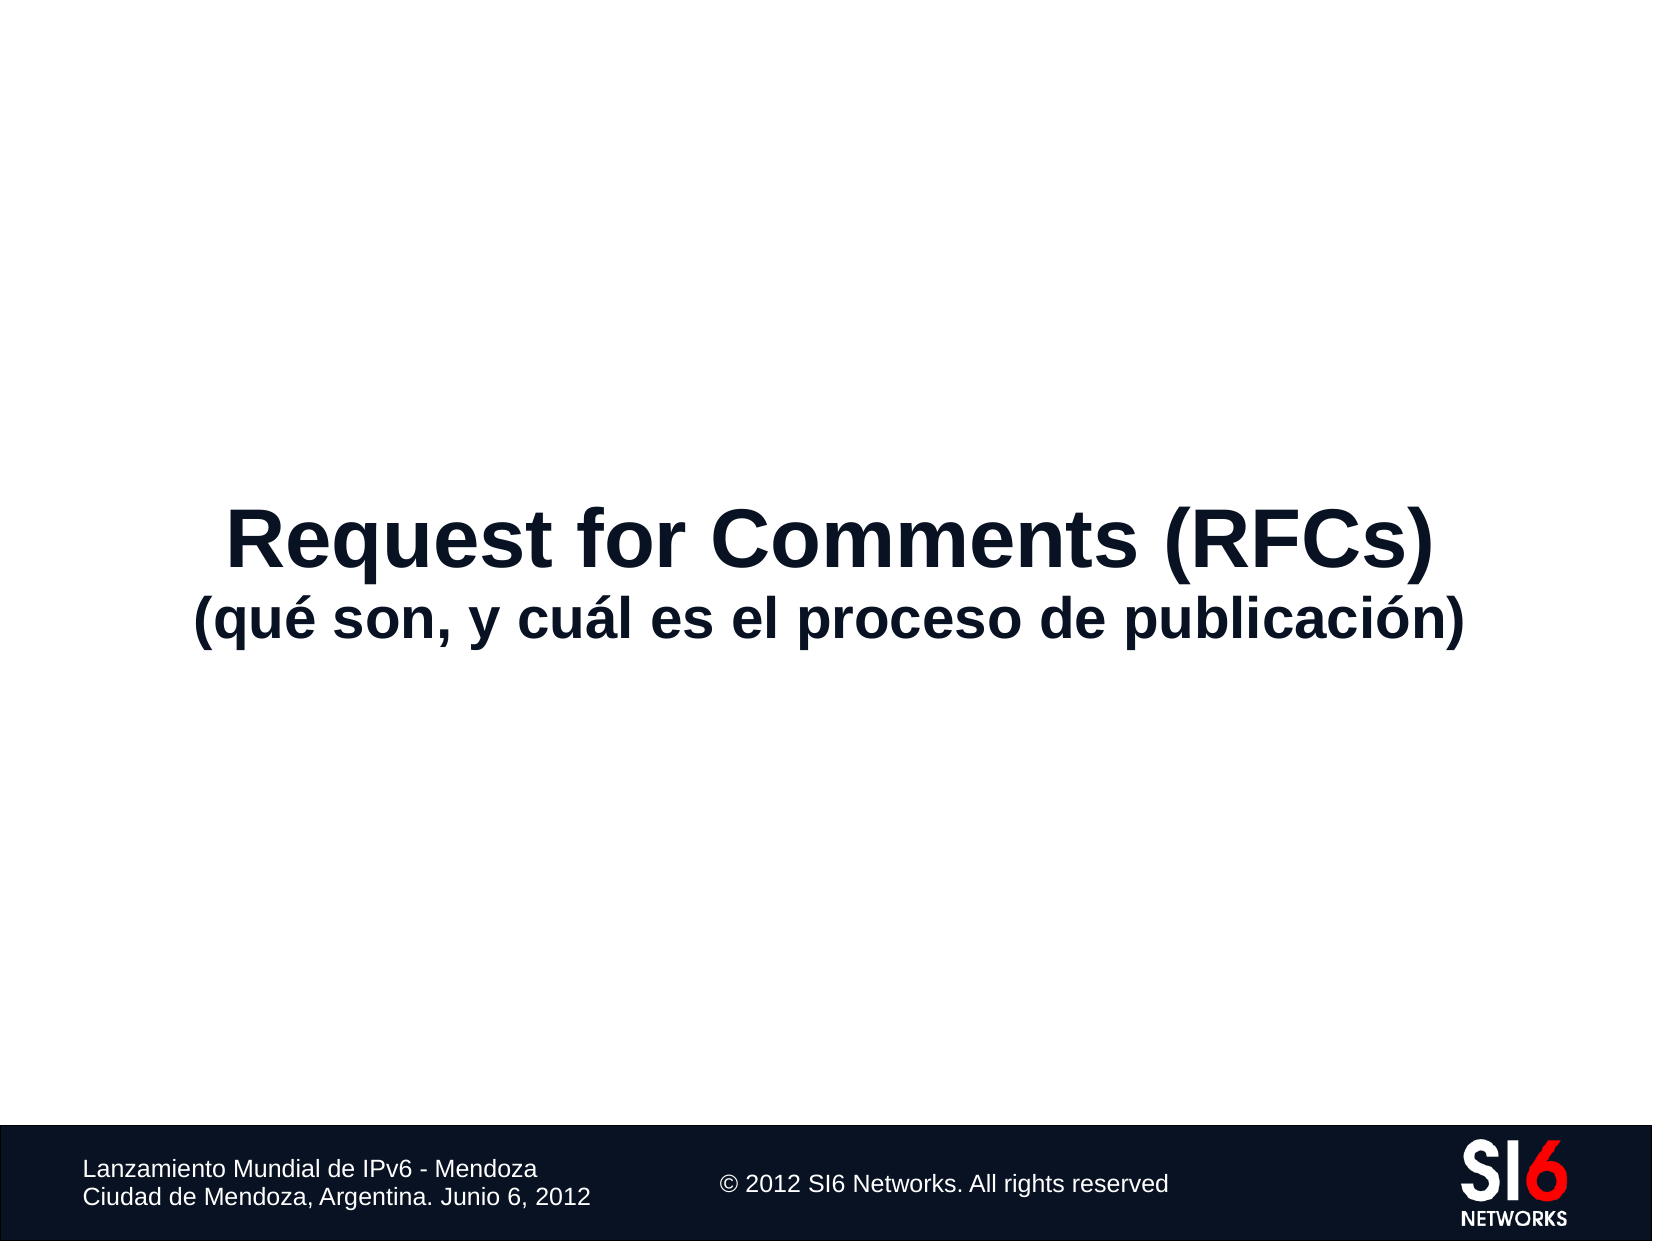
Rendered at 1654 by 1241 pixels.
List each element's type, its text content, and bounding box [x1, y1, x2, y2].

title Request for Comments (RFCs) (qué son, y cuál es el proceso de publicación) [86, 467, 1576, 676]
picture [1461, 1139, 1567, 1226]
